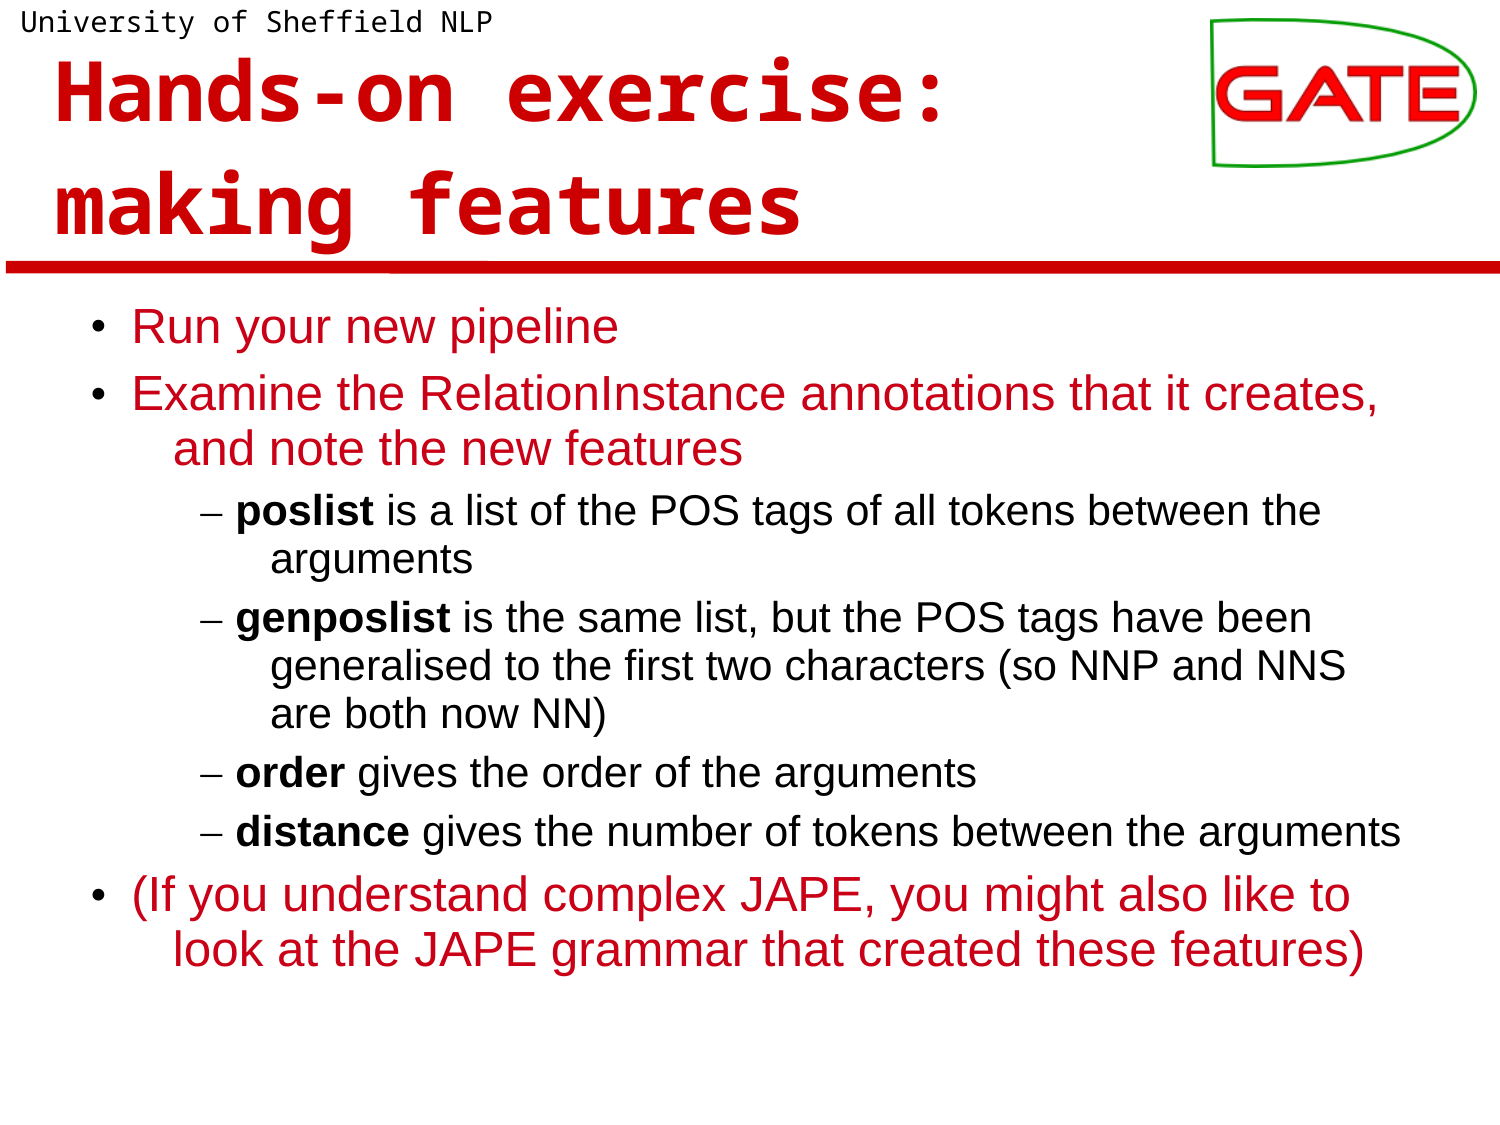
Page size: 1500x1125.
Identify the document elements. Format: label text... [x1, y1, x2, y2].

title Hands-on exercise: making features [41, 37, 1391, 254]
list Run your new pipeline Examine the RelationInstance annotations that it creates, and note the new features poslist is a list of the POS tags of all tokens between the arguments genposlist is the same list, but the POS tags have been generalised to the first two characters (so NNP and NNS are both now NN) order gives the order of the arguments distance gives the number of tokens between the arguments (If you understand complex JAPE, you might also like to look at the JAPE grammar that created these features) [74, 290, 1425, 1034]
picture [1210, 18, 1477, 168]
